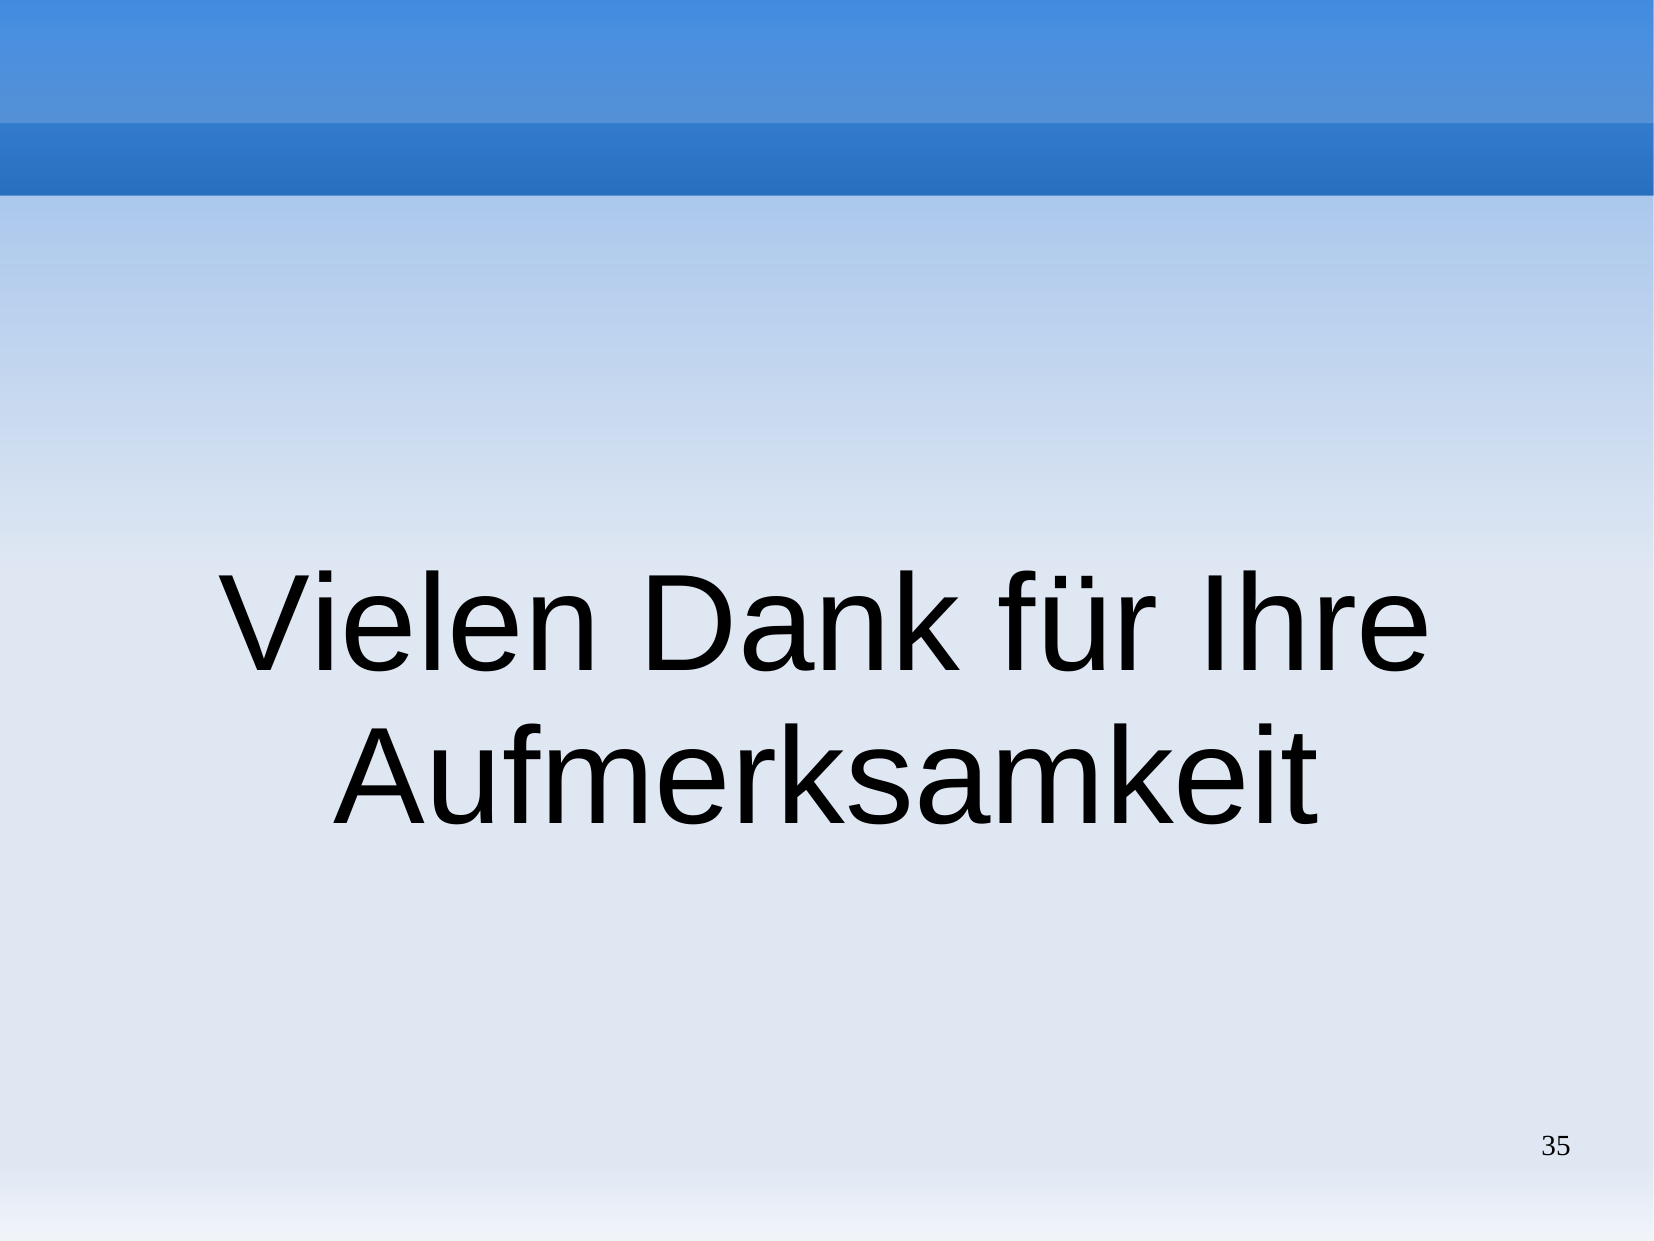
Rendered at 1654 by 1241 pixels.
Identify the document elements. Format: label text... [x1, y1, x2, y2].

picture [0, 0, 1654, 1241]
subtitle Vielen Dank für Ihre Aufmerksamkeit [82, 297, 1571, 1102]
